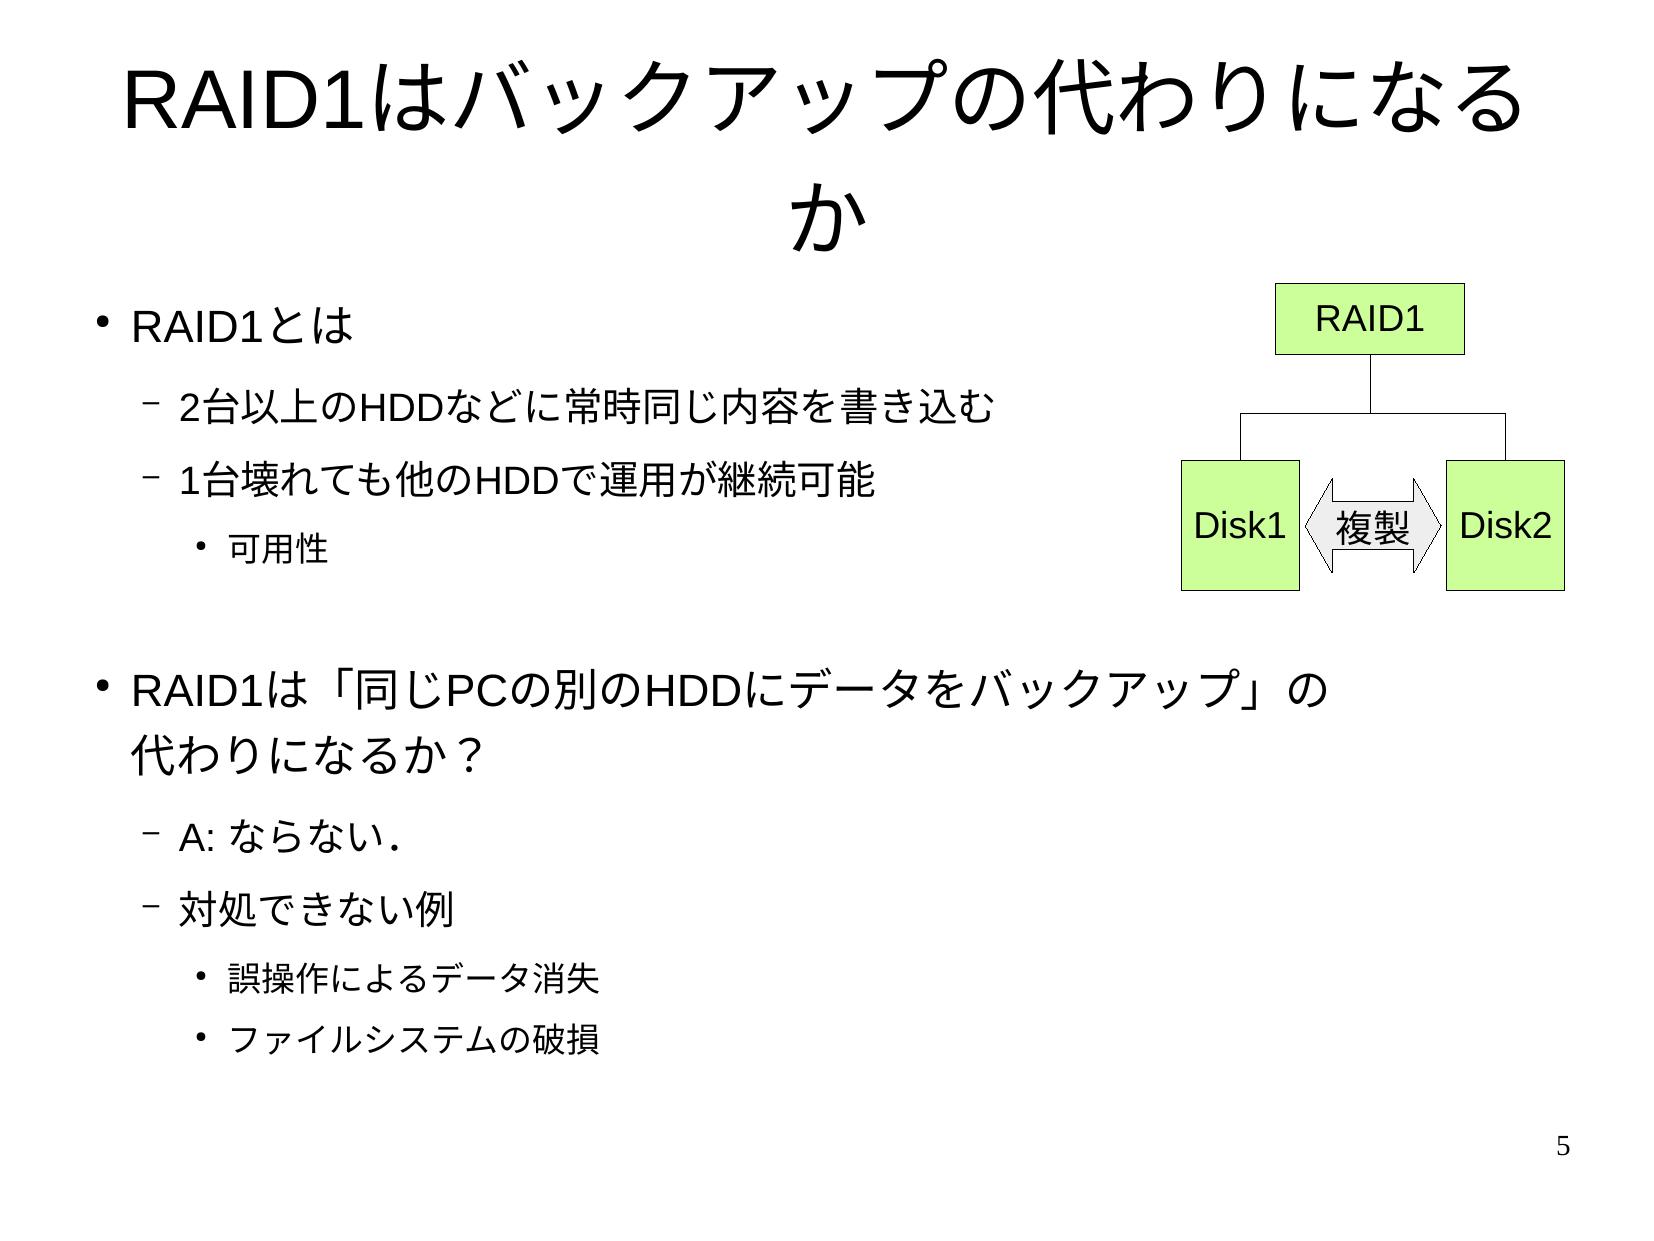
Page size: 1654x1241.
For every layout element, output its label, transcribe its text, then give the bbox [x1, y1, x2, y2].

text_box Disk1 [1181, 460, 1300, 591]
list RAID1とは 2台以上のHDDなどに常時同じ内容を書き込む 1台壊れても他のHDDで運用が継続可能 可用性 RAID1は「同じPCの別のHDDにデータをバックアップ」の 代わりになるか？ A: ならない． 対処できない例 誤操作によるデータ消失 ファイルシステムの破損 [82, 290, 1571, 1075]
text_box 複製 [1305, 478, 1442, 573]
text_box Disk2 [1446, 460, 1565, 591]
title RAID1はバックアップの代わりになるか [82, 49, 1571, 257]
text_box RAID1 [1275, 283, 1465, 355]
